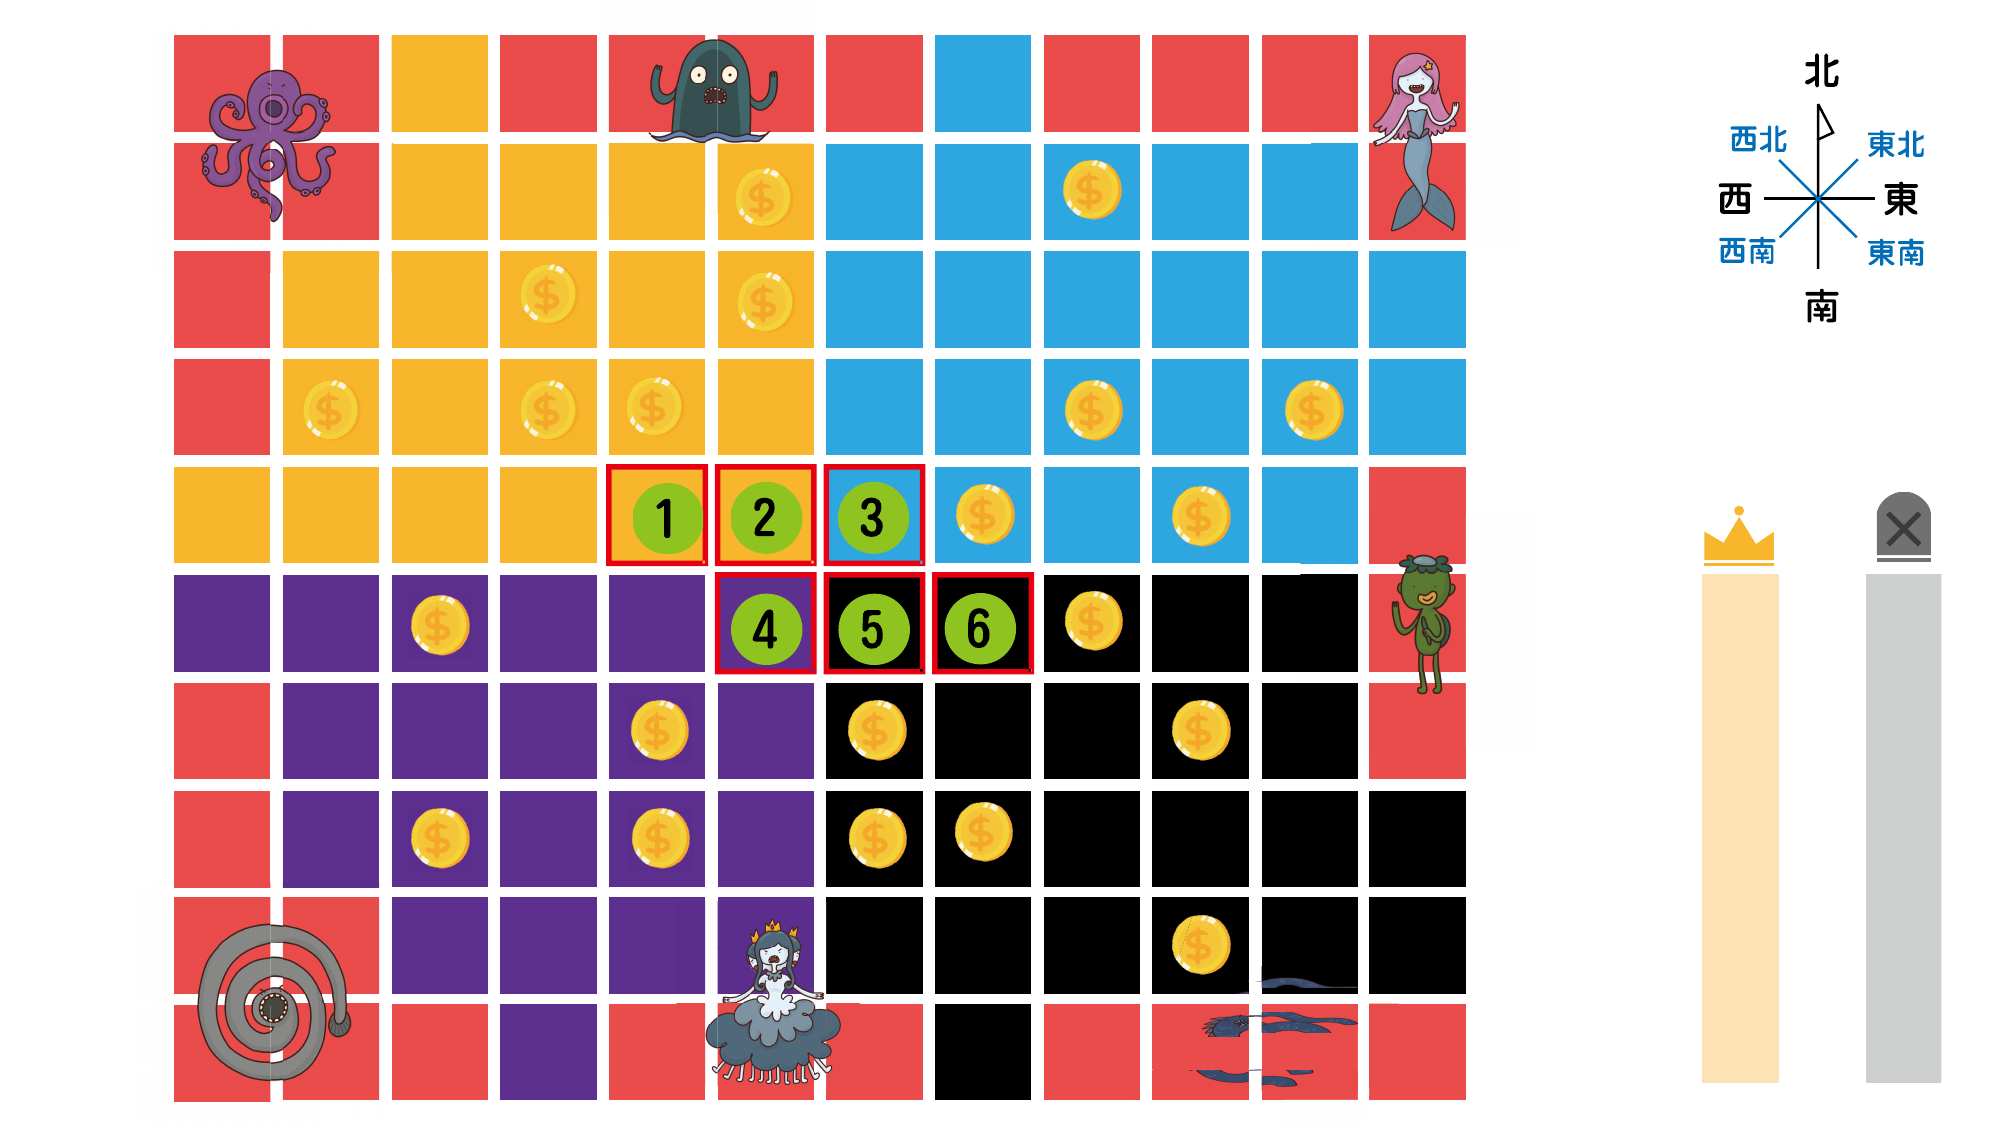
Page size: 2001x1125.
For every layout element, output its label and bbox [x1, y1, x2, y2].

picture [837, 593, 910, 666]
picture [944, 593, 1017, 666]
picture [731, 593, 804, 666]
picture [633, 483, 704, 554]
picture [837, 481, 910, 554]
picture [731, 481, 804, 554]
